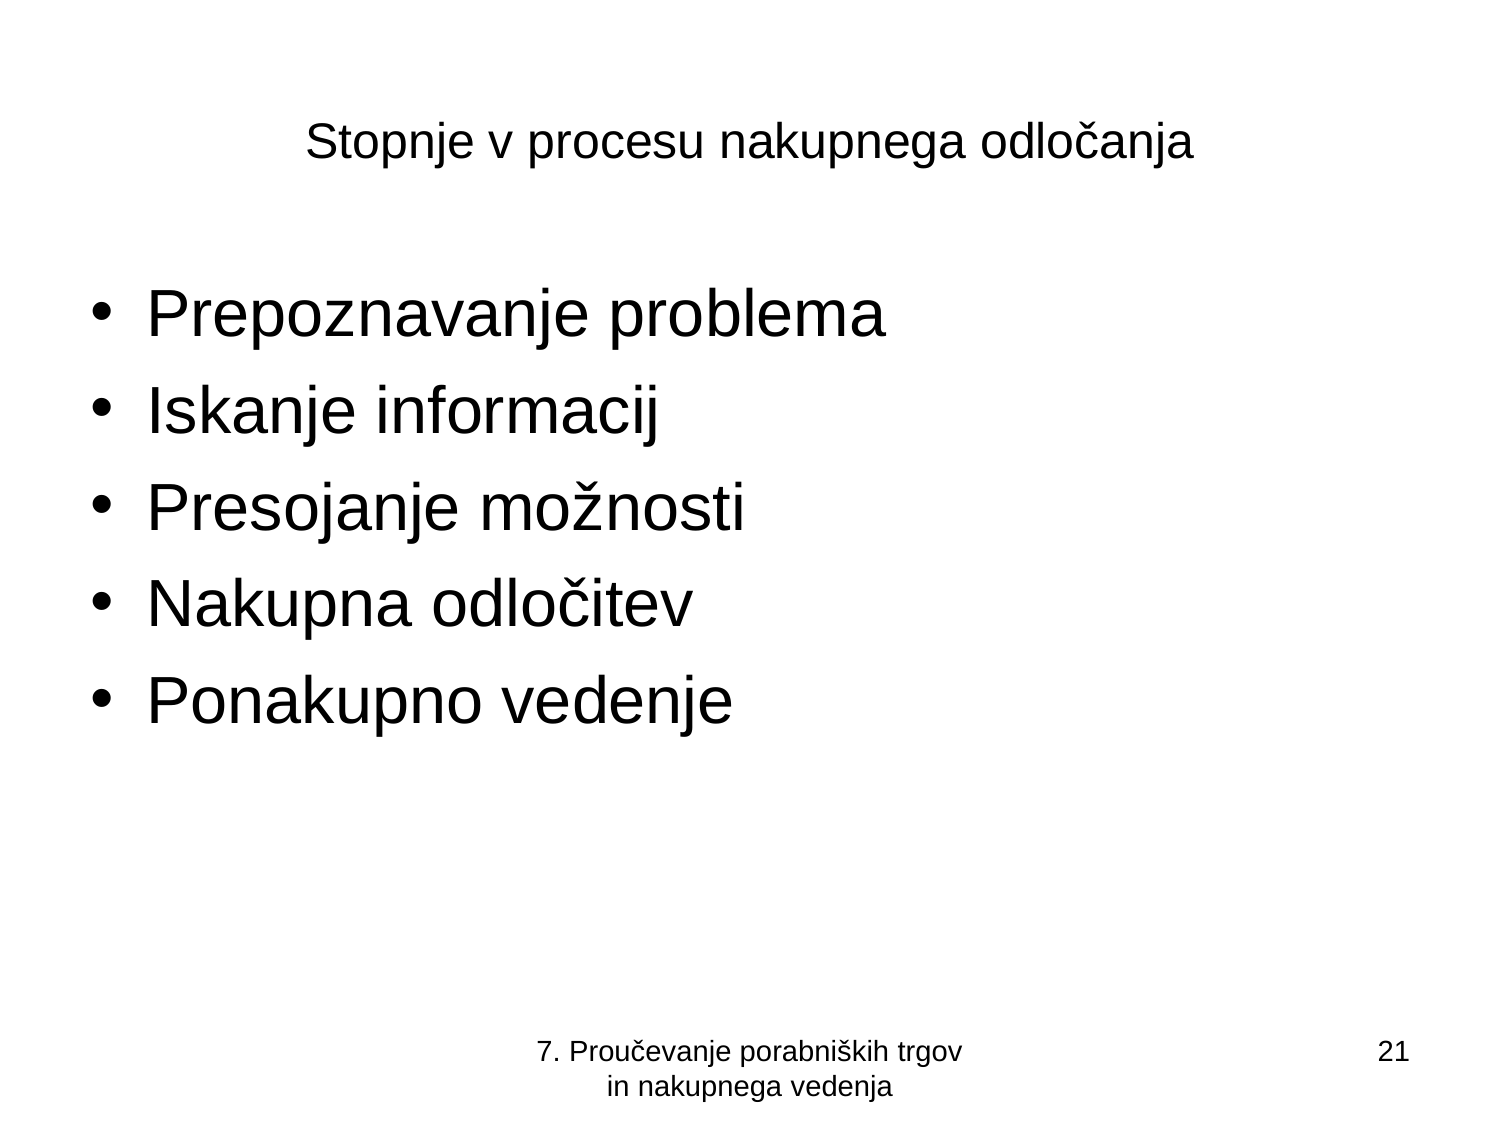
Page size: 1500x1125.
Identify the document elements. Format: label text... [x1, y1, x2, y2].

title Stopnje v procesu nakupnega odločanja [75, 45, 1426, 233]
list Prepoznavanje problema Iskanje informacij Presojanje možnosti Nakupna odločitev Ponakupno vedenje [75, 262, 1426, 1006]
text_box 7. Proučevanje porabniških trgov in nakupnega vedenja [512, 1024, 988, 1103]
text_box <number> [1074, 1024, 1426, 1103]
